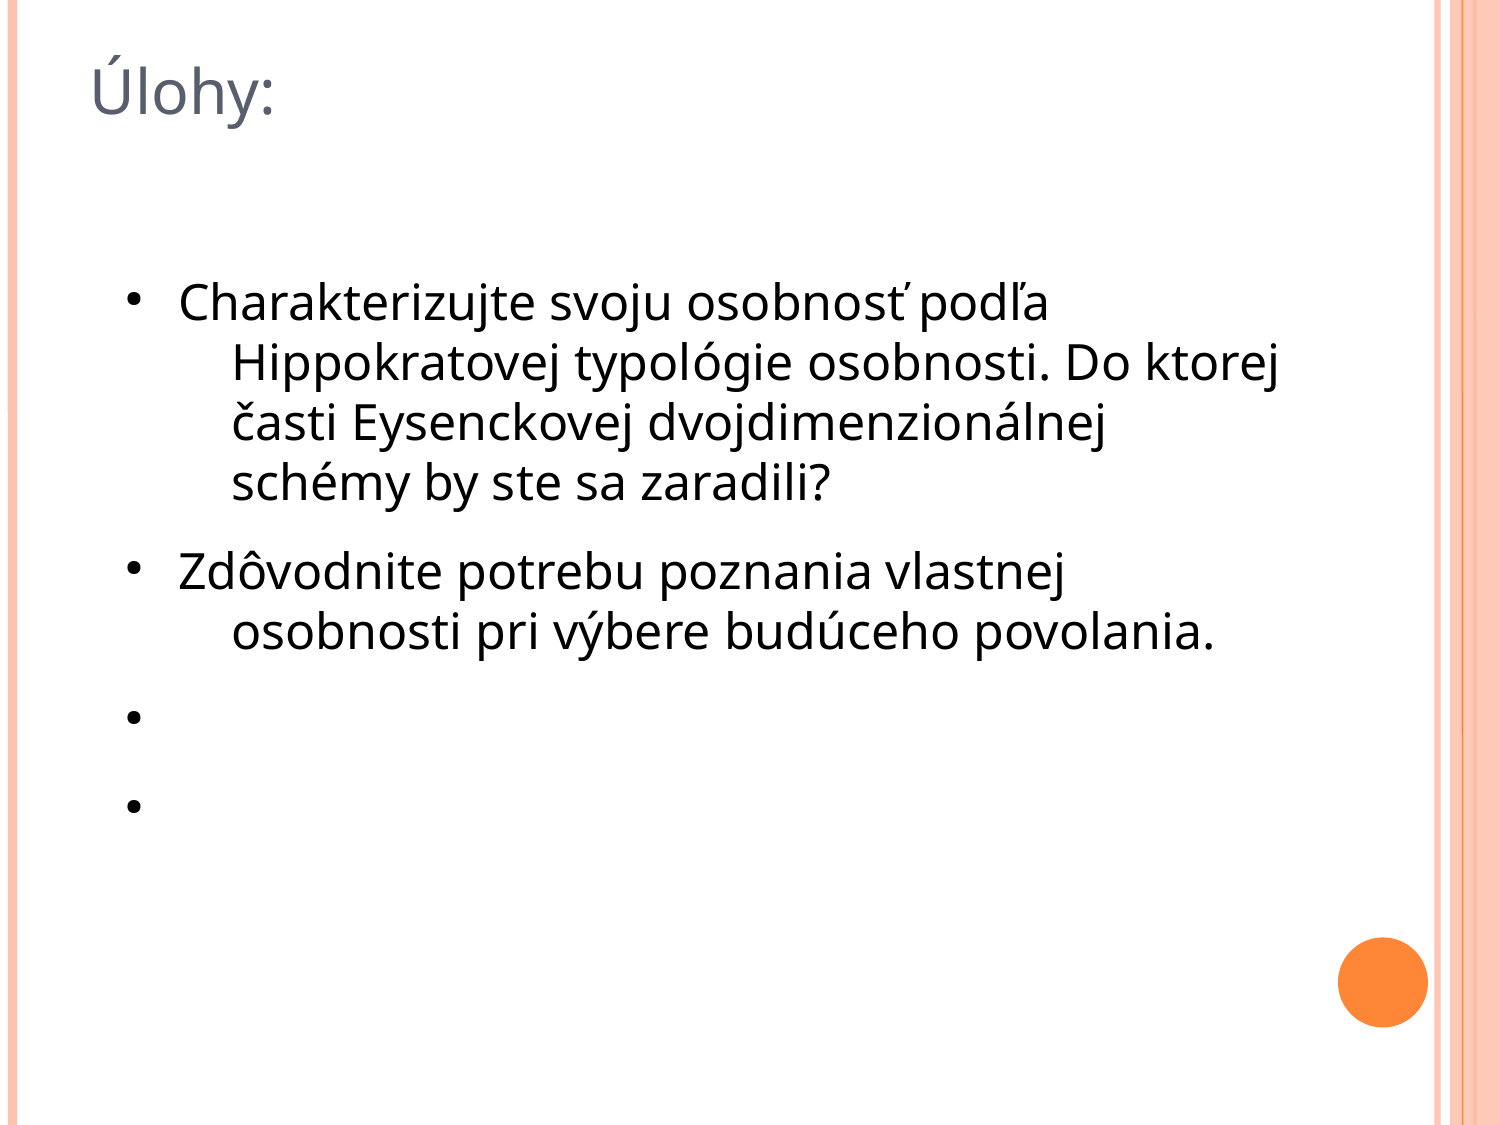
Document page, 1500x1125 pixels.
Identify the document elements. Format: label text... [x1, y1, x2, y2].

list Charakterizujte svoju osobnosť podľa Hippokratovej typológie osobnosti. Do ktorej časti Eysenckovej dvojdimenzionálnej schémy by ste sa zaradili? Zdôvodnite potrebu poznania vlastnej osobnosti pri výbere budúceho povolania. [75, 262, 1300, 1062]
title Úlohy: [75, 45, 1300, 233]
